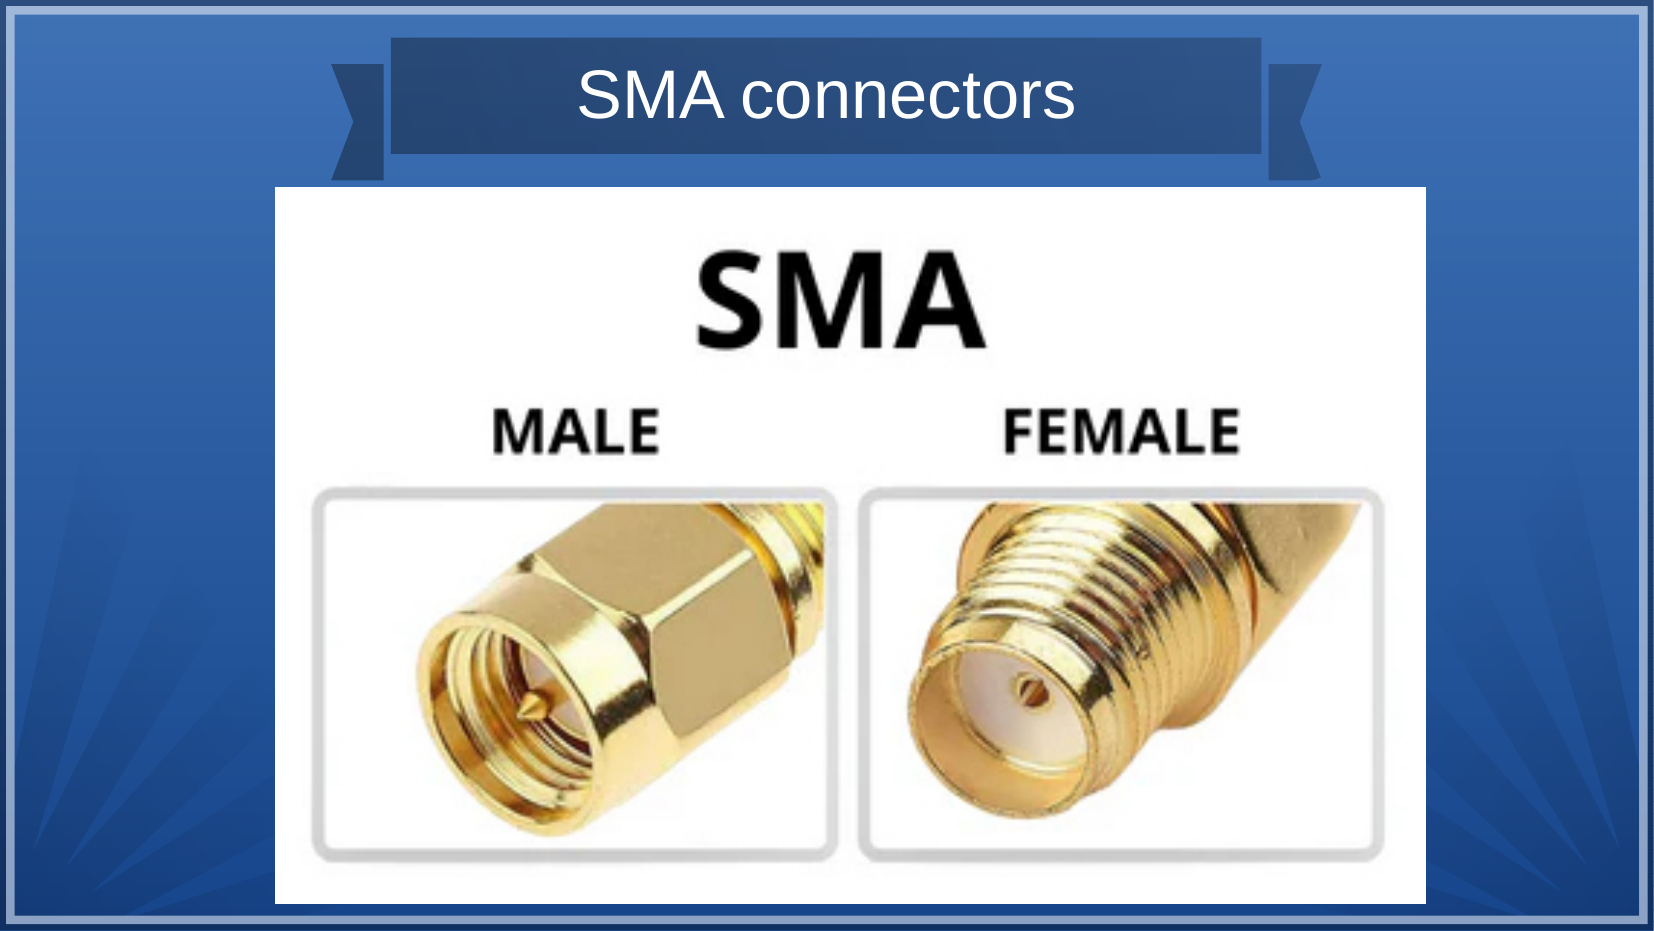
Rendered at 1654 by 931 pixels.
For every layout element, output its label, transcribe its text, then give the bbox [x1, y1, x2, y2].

picture [275, 187, 1426, 904]
title SMA connectors [389, 35, 1264, 154]
